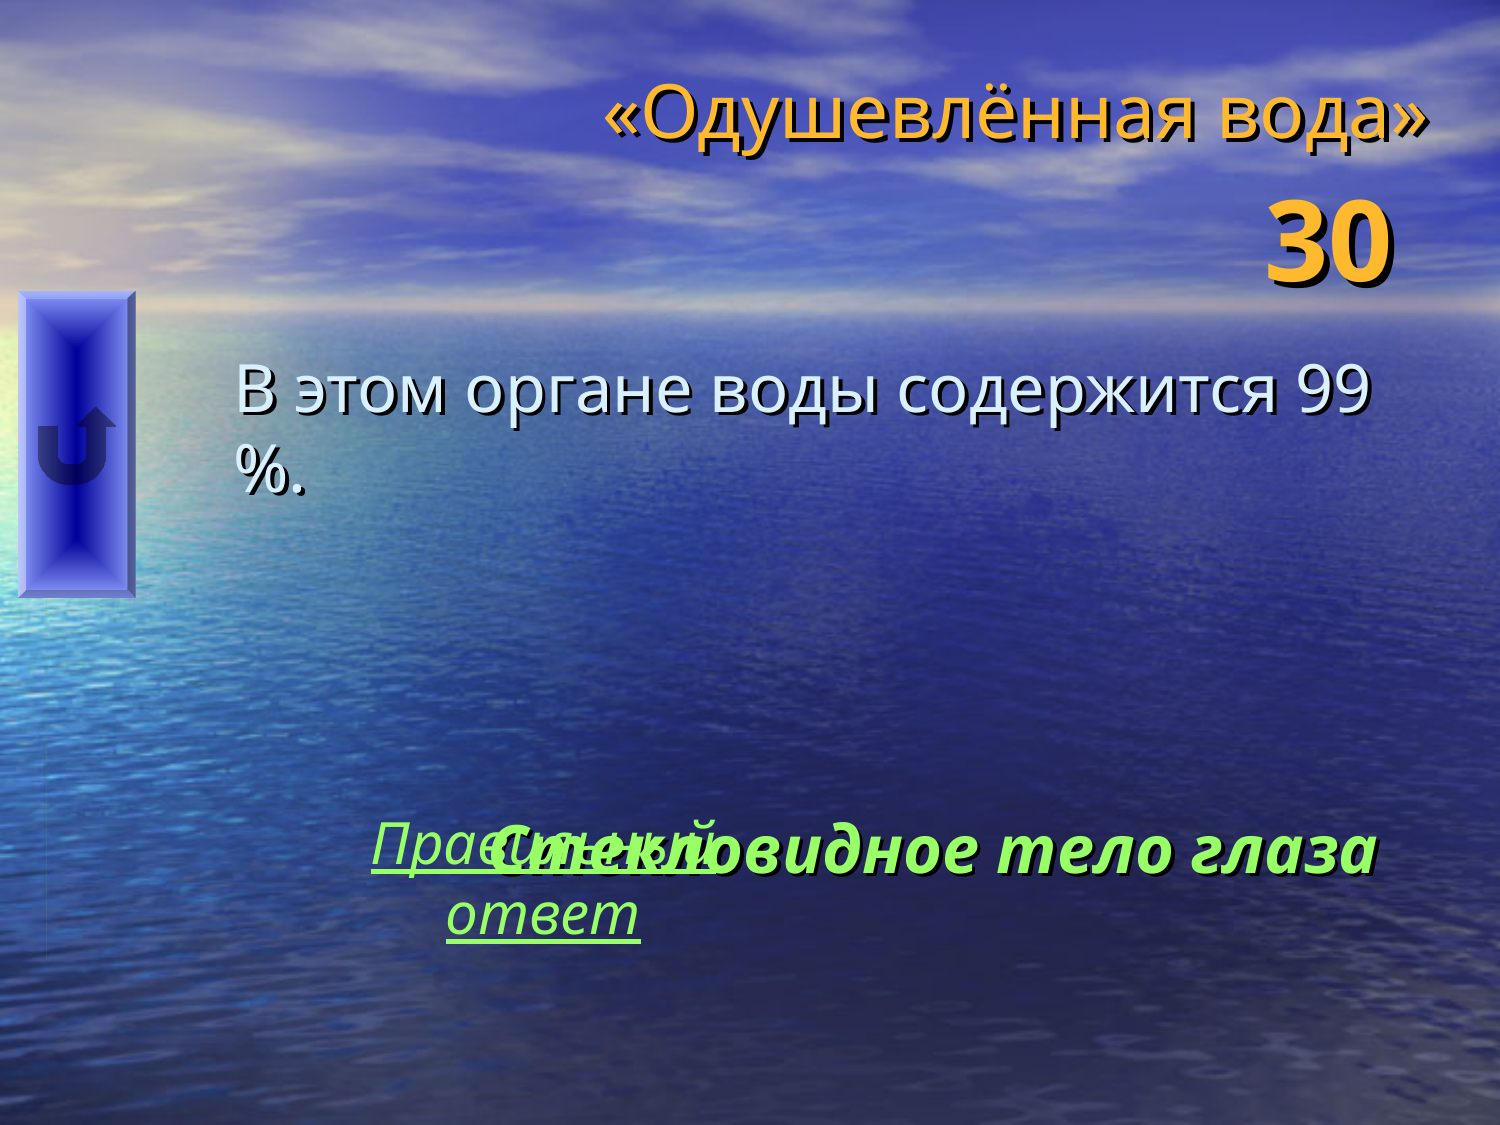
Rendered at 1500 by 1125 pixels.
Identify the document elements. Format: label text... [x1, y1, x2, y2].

text_box Правильный ответ [253, 798, 833, 882]
subtitle В этом органе воды содержится 99 %. [218, 337, 1459, 764]
title «Одушевлённая вода» [549, 54, 1483, 161]
text_box Стекловидное тело глаза [253, 798, 1412, 1094]
text_box [19, 290, 136, 598]
text_box 30 [1234, 160, 1424, 291]
picture [0, 0, 1500, 1125]
text_box 60 [17, 290, 26, 598]
